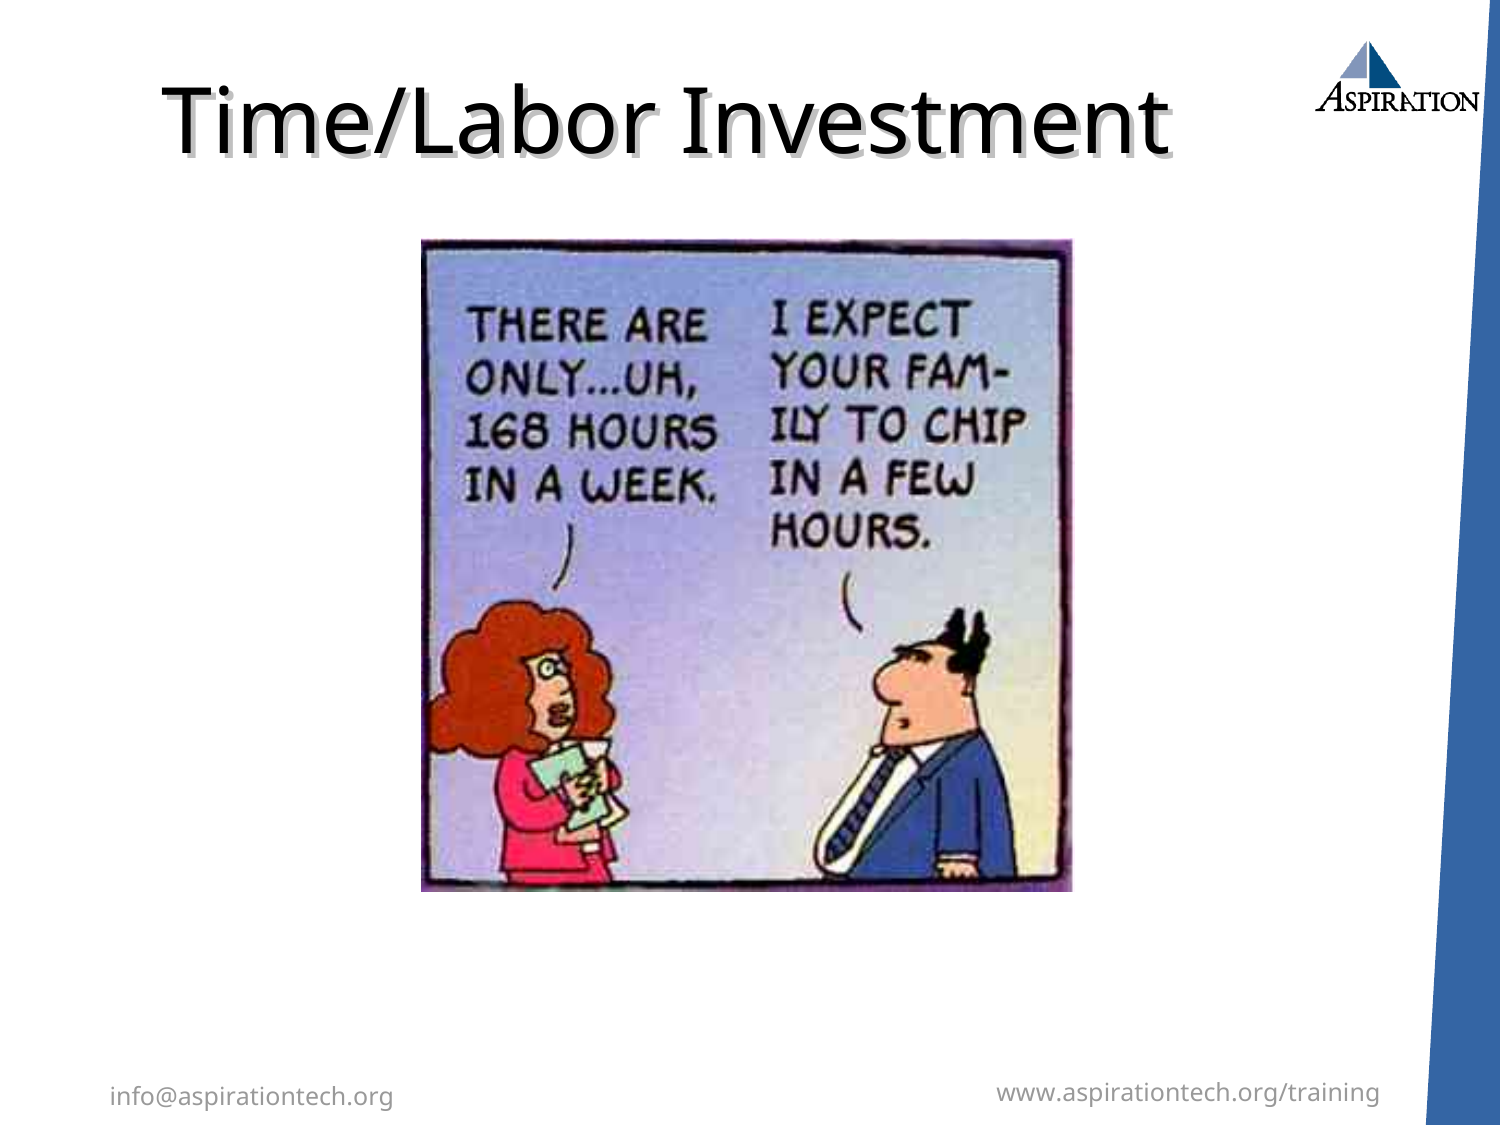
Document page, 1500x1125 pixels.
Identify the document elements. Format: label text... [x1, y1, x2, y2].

title Time/Labor Investment [49, 19, 1284, 206]
picture [421, 238, 1075, 892]
picture [1315, 41, 1480, 120]
